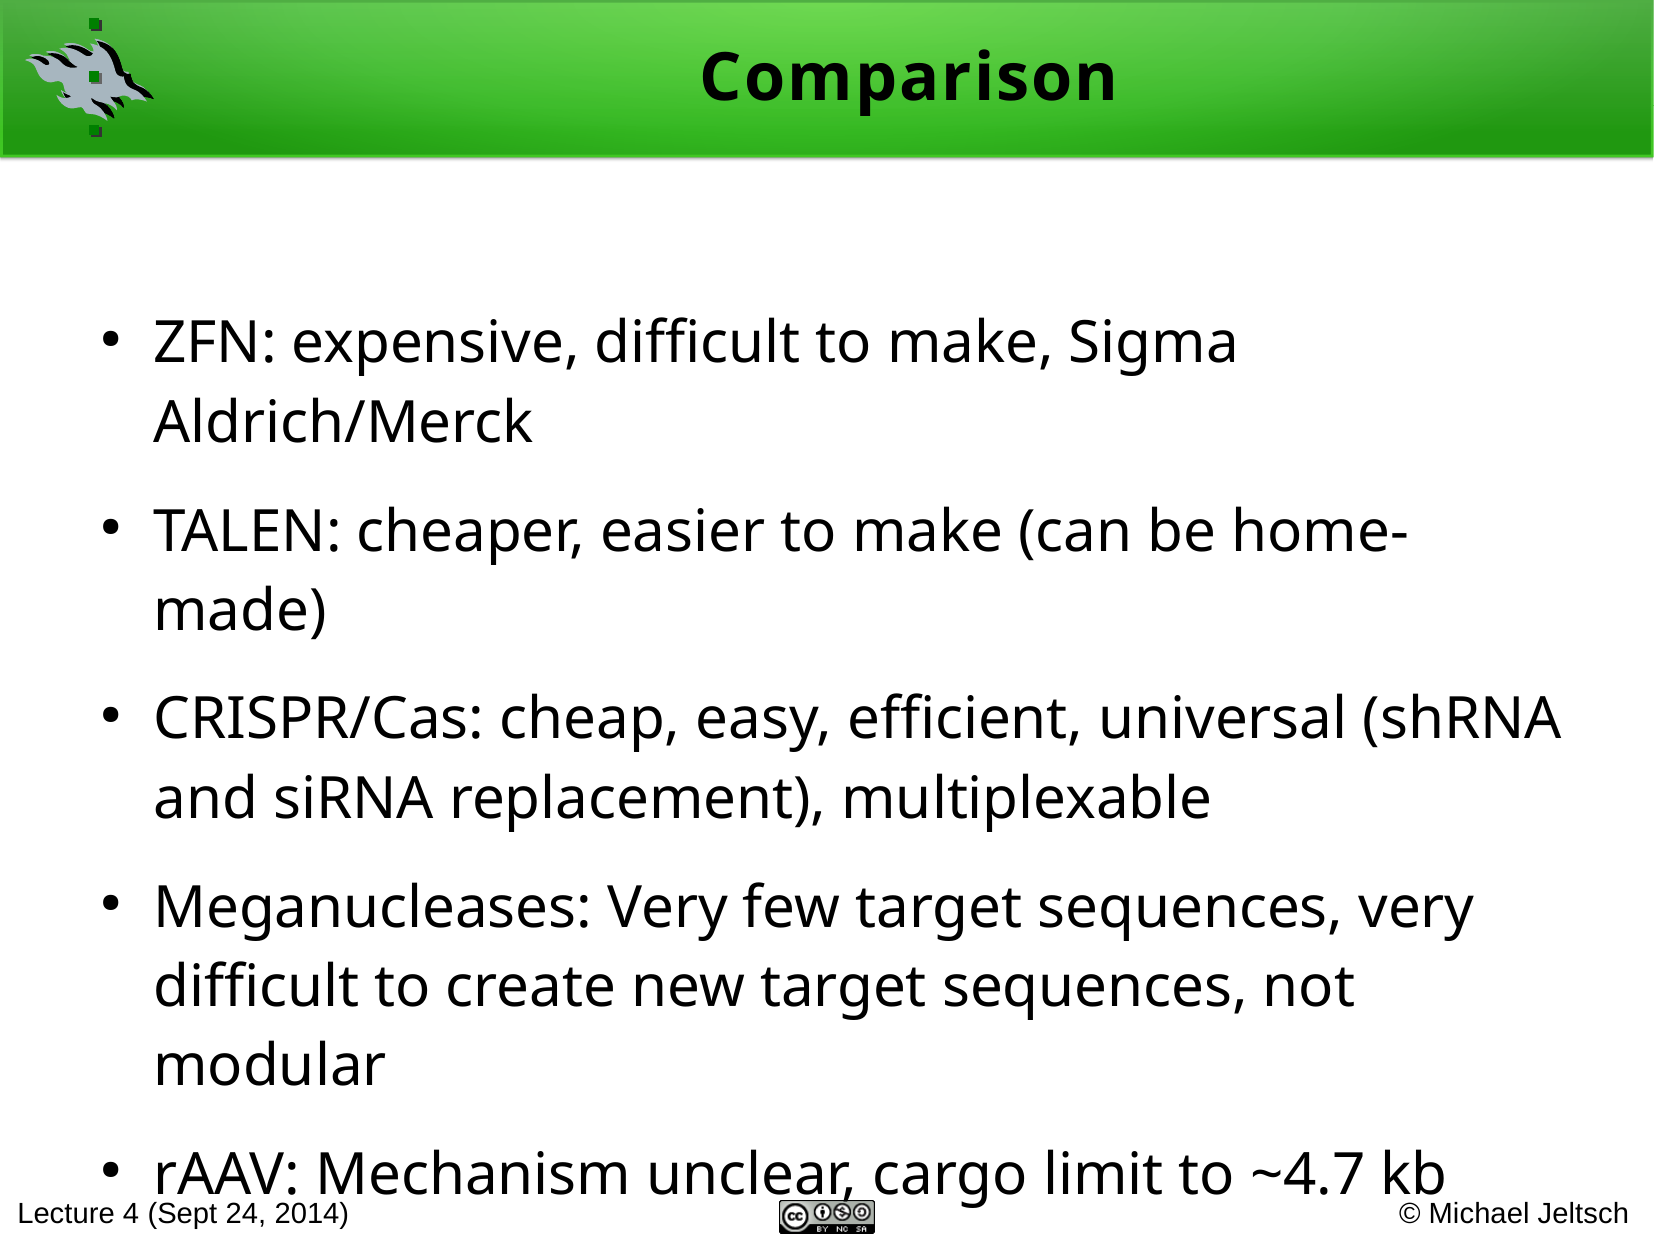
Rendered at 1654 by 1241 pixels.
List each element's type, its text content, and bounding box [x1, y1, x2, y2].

title Comparison [289, 30, 1531, 121]
list ZFN: expensive, difficult to make, Sigma Aldrich/Merck TALEN: cheaper, easier to make (can be home-made) CRISPR/Cas: cheap, easy, efficient, universal (shRNA and siRNA replacement), multiplexable Meganucleases: Very few target sequences, very difficult to create new target sequences, not modular rAAV: Mechanism unclear, cargo limit to ~4.7 kb [82, 300, 1571, 1021]
picture [779, 1200, 875, 1234]
